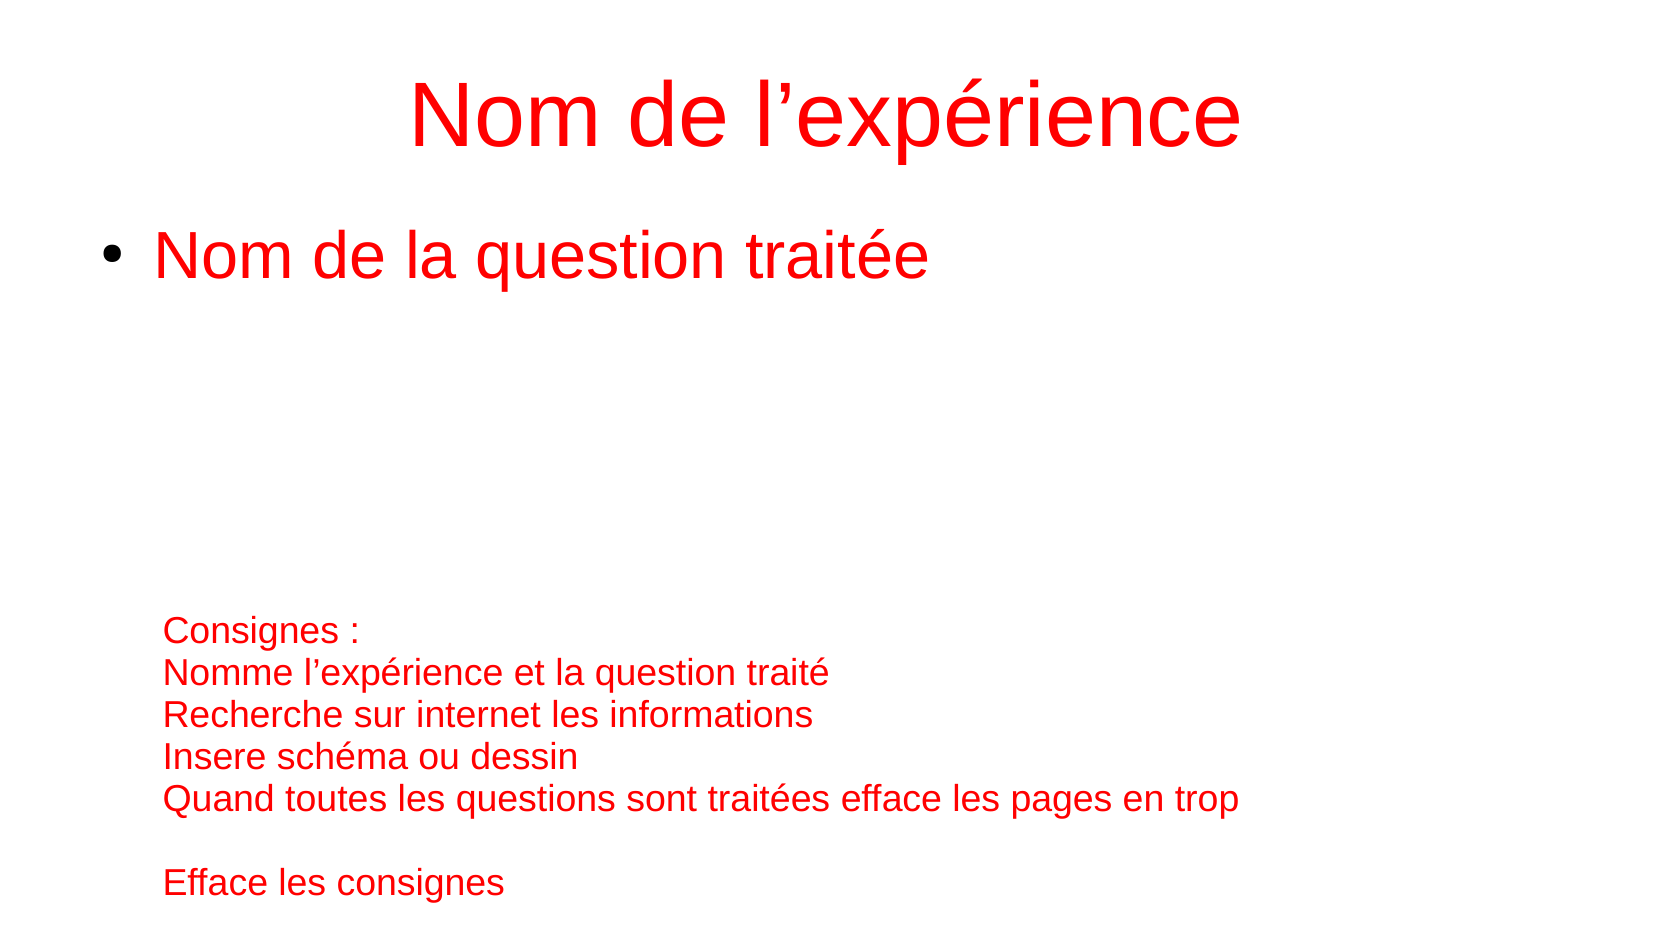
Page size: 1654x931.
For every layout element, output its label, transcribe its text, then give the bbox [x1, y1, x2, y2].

text_box Consignes : Nomme l’expérience et la question traité Recherche sur internet les informations Insere schéma ou dessin Quand toutes les questions sont traitées efface les pages en trop Efface les consignes [147, 602, 1264, 931]
list Nom de la question traitée [82, 217, 1571, 591]
title Nom de l’expérience [82, 37, 1571, 193]
